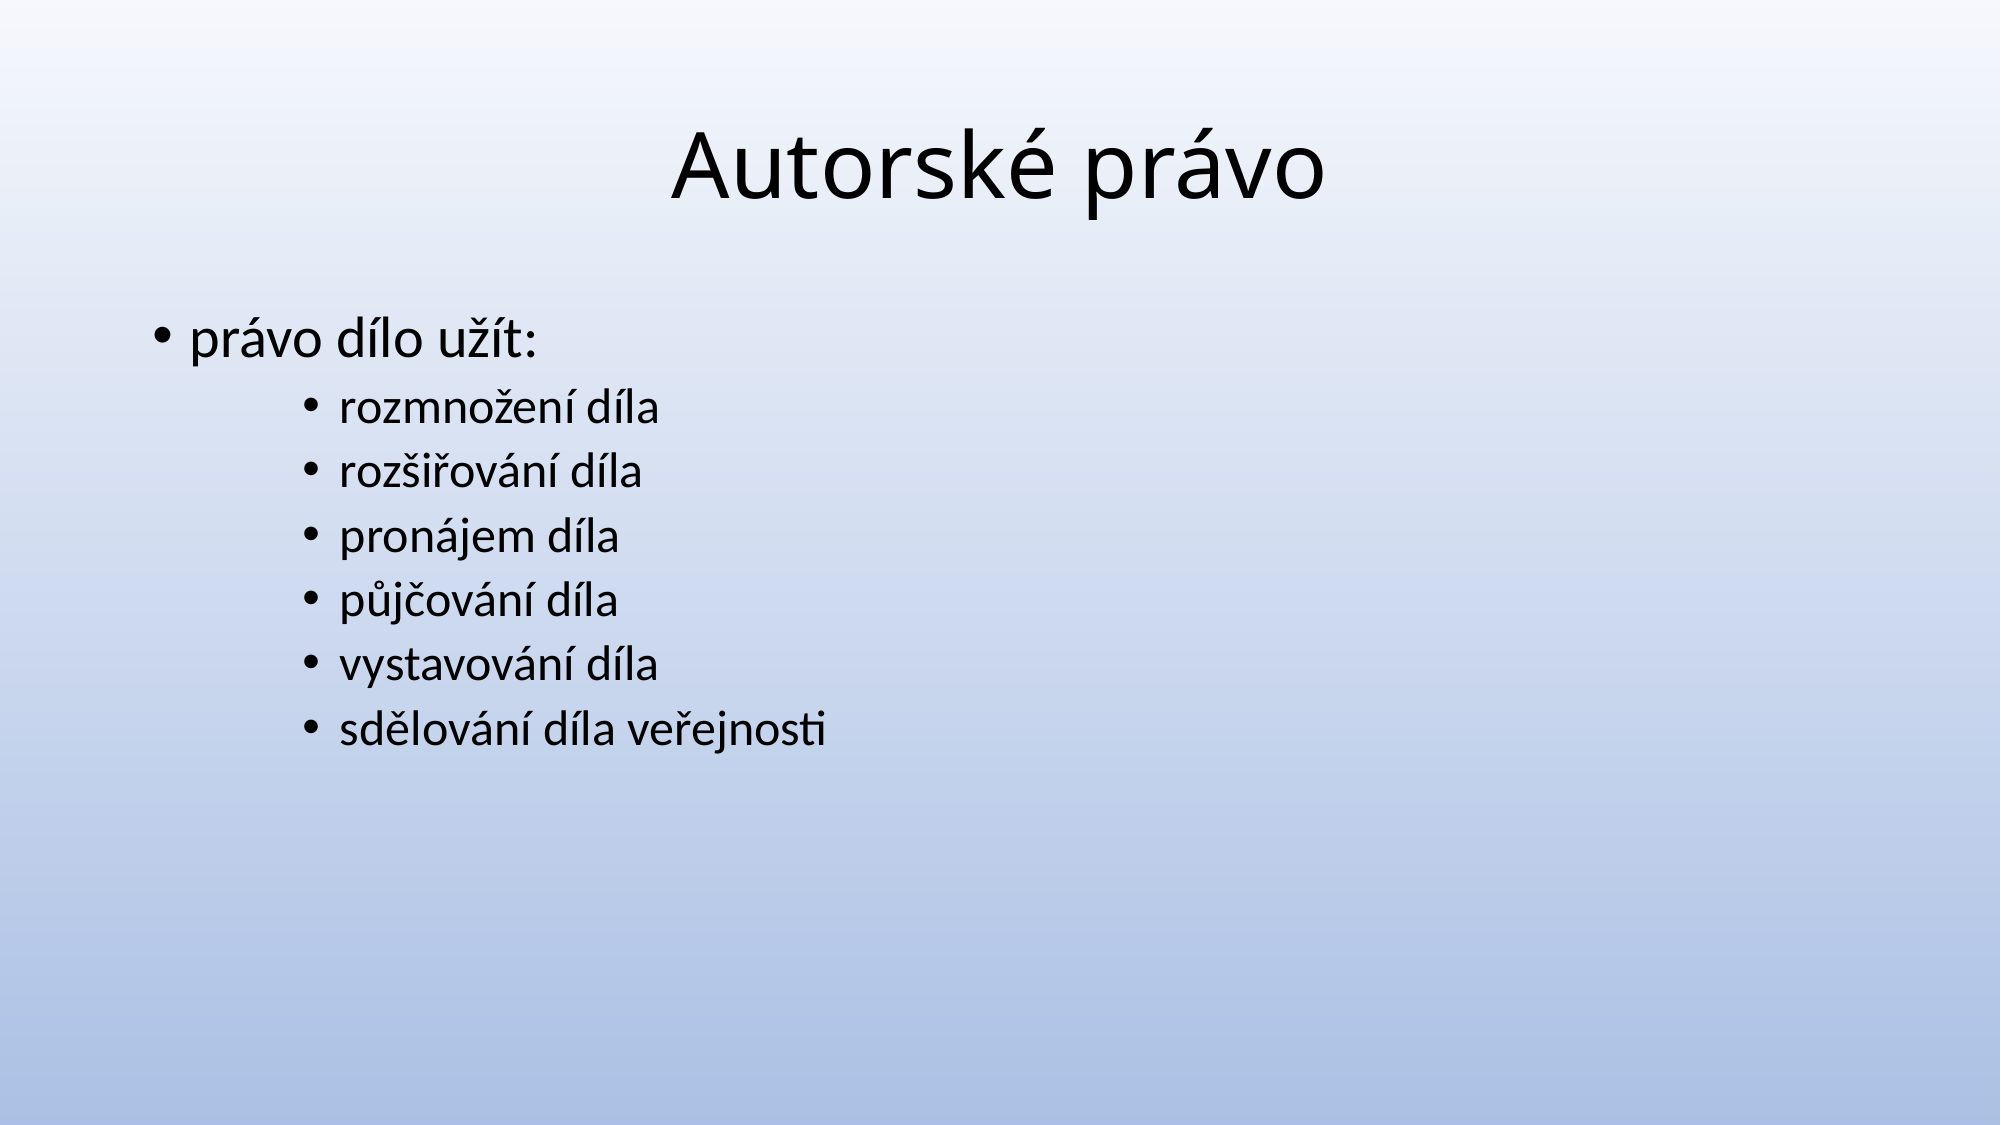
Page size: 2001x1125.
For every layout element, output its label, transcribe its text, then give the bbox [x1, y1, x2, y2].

title Autorské právo [137, 59, 1863, 278]
list právo dílo užít: rozmnožení díla rozšiřování díla pronájem díla půjčování díla vystavování díla sdělování díla veřejnosti [137, 299, 1825, 1014]
